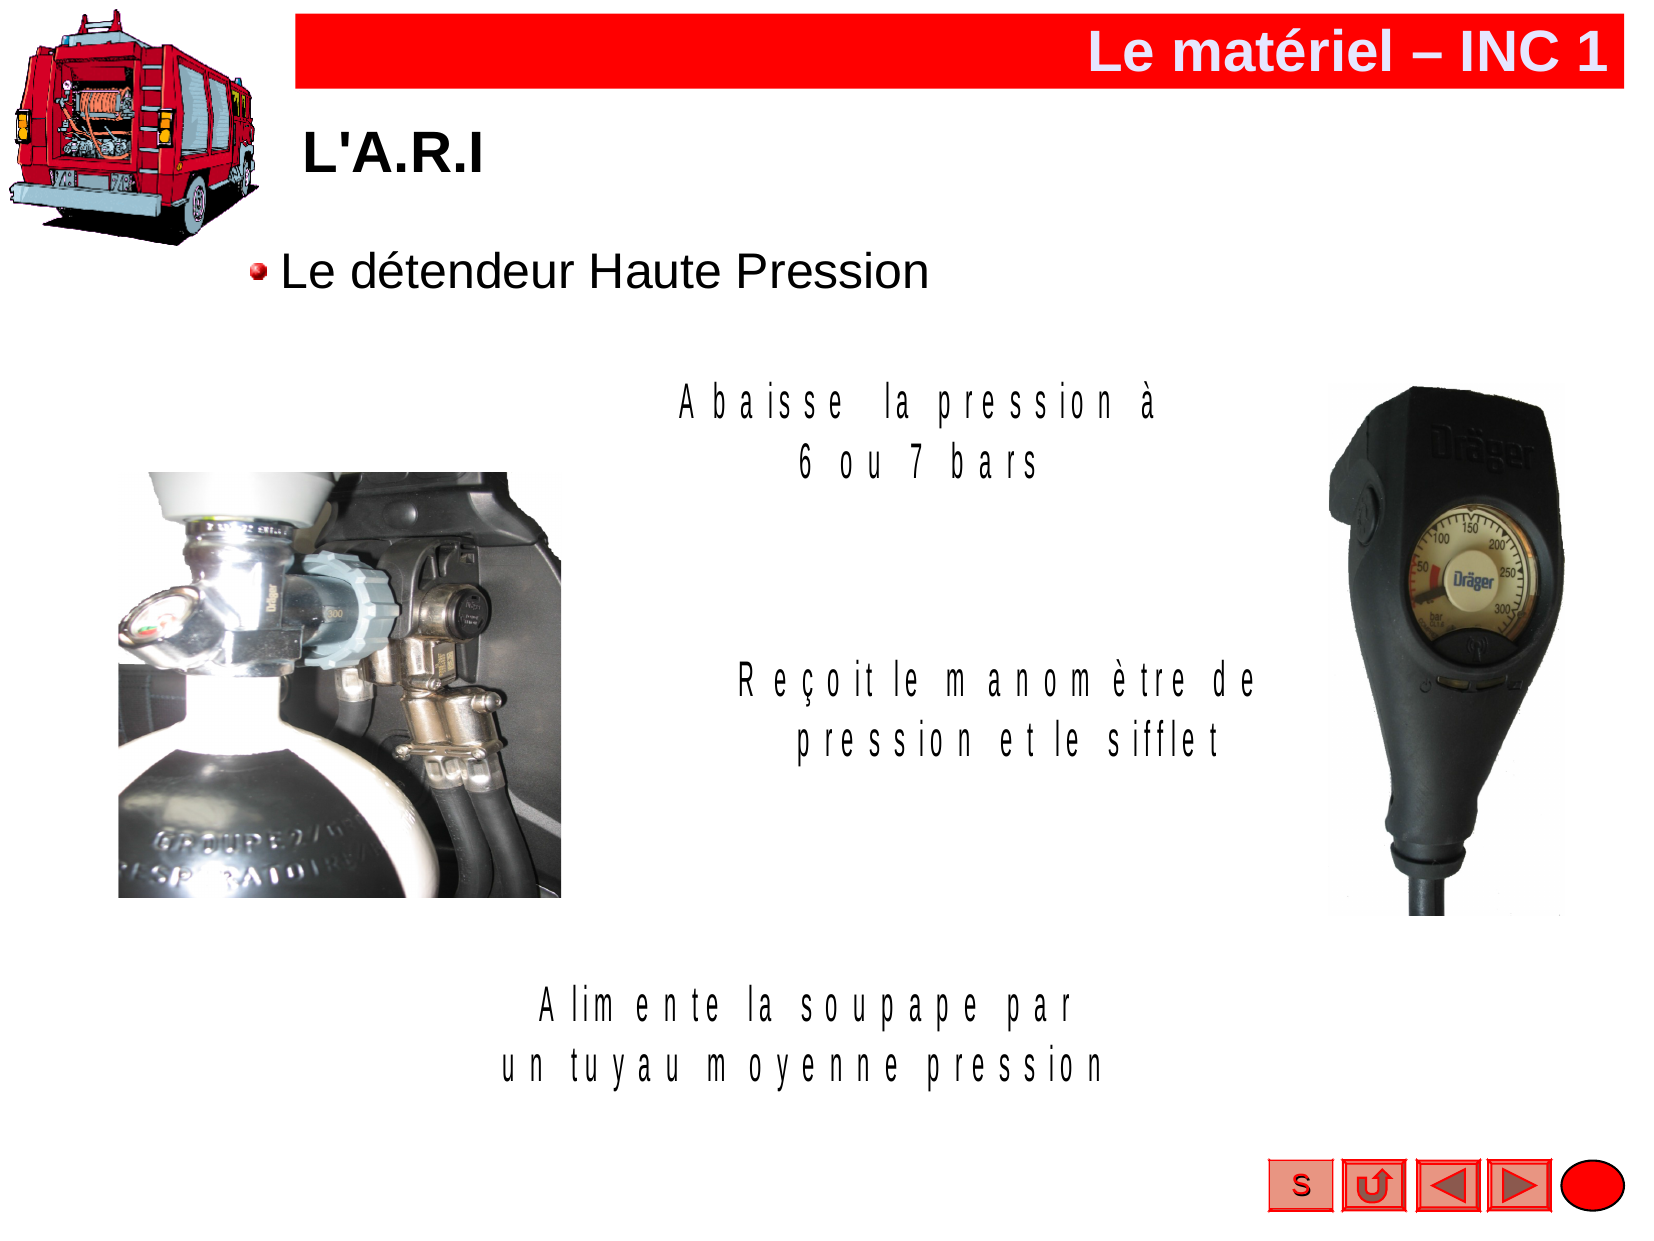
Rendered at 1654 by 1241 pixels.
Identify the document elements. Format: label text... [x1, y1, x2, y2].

text_box Le détendeur Haute Pression [236, 236, 960, 337]
text_box Le matériel – INC 1 [295, 13, 1625, 89]
text_box [1561, 1160, 1625, 1211]
text_box L'A.R.I [287, 112, 501, 193]
picture [1328, 383, 1565, 916]
picture [708, 632, 1314, 798]
picture [8, 8, 260, 246]
picture [649, 354, 1200, 520]
picture [472, 957, 1147, 1123]
picture [118, 472, 562, 898]
